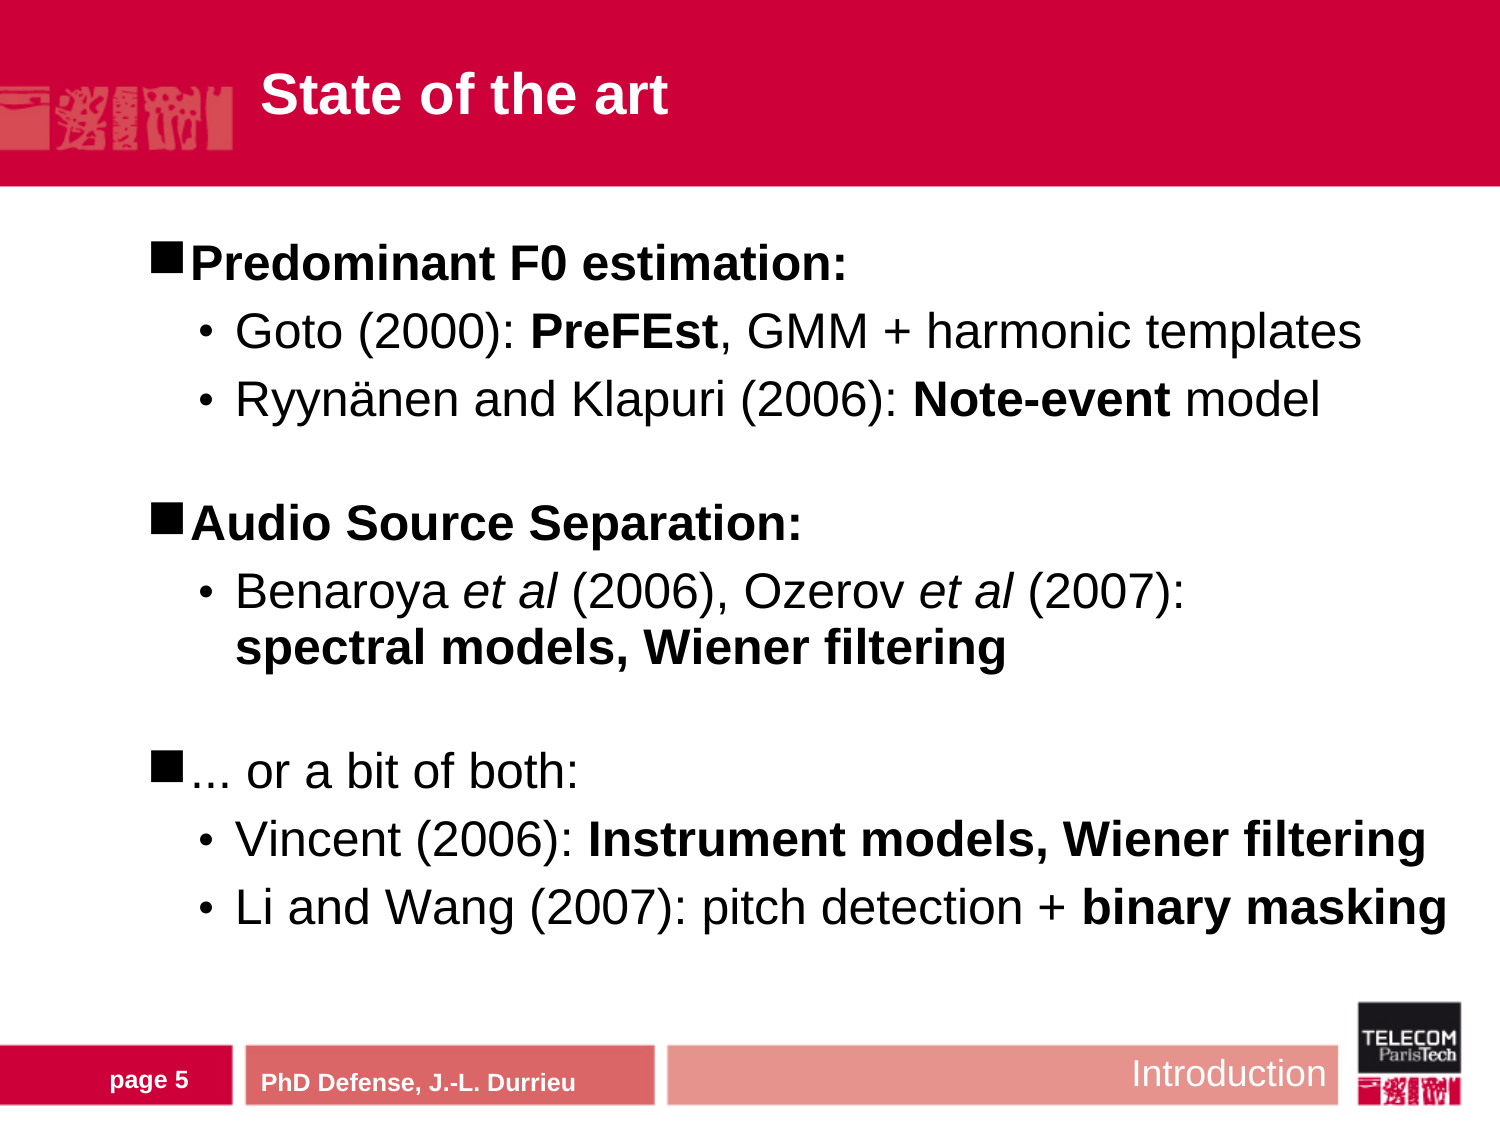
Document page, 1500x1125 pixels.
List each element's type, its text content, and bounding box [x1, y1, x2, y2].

title State of the art [245, 23, 1459, 166]
picture [0, 0, 1500, 1125]
subtitle Predominant F0 estimation: Goto (2000): PreFEst, GMM + harmonic templates Ryynänen and Klapuri (2006): Note-event model Audio Source Separation: Benaroya et al (2006), Ozerov et al (2007): spectral models, Wiener filtering ... or a bit of both: Vincent (2006): Instrument models, Wiener filtering Li and Wang (2007): pitch detection + binary masking [152, 235, 1453, 1023]
text_box Introduction [1116, 1042, 1342, 1125]
